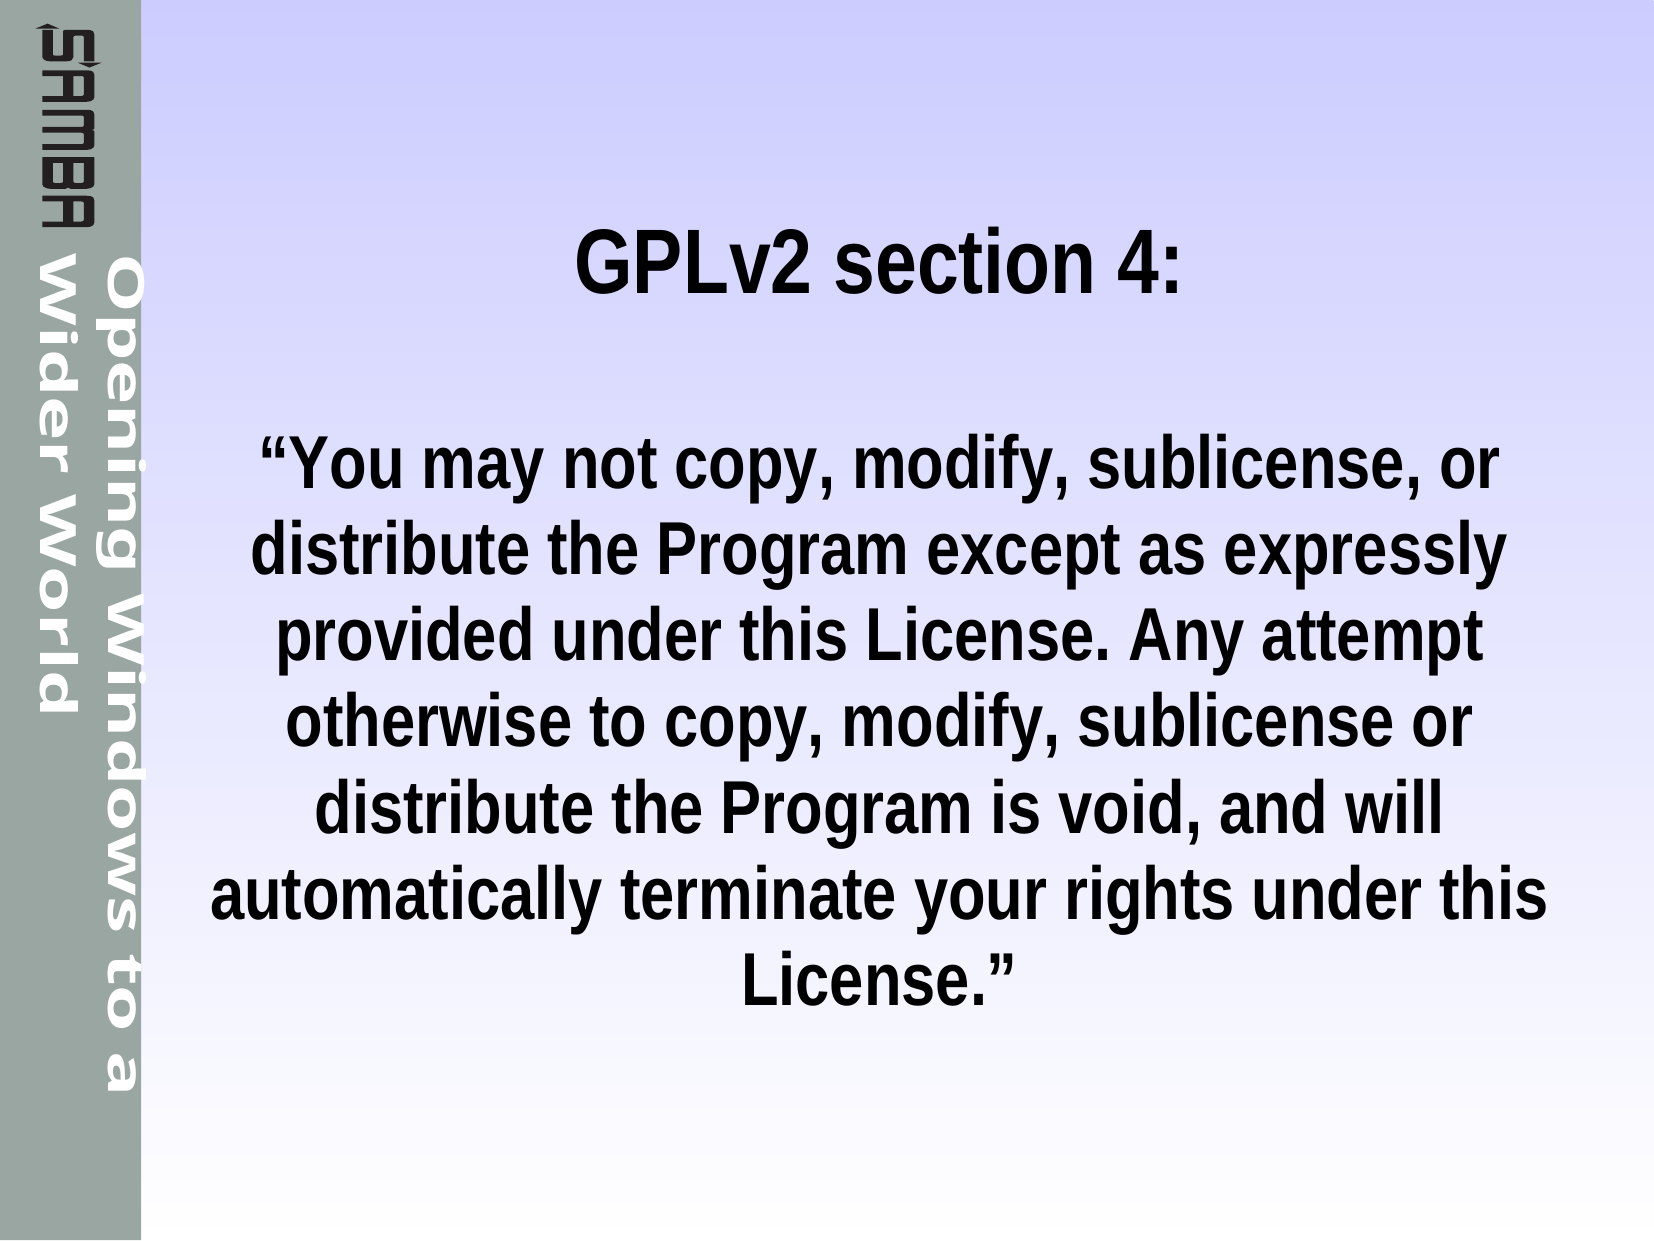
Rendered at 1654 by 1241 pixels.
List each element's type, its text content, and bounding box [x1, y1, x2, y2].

title GPLv2 section 4: “You may not copy, modify, sublicense, or distribute the Program except as expressly provided under this License. Any attempt otherwise to copy, modify, sublicense or distribute the Program is void, and will automatically terminate your rights under this License.” [173, 31, 1586, 1198]
